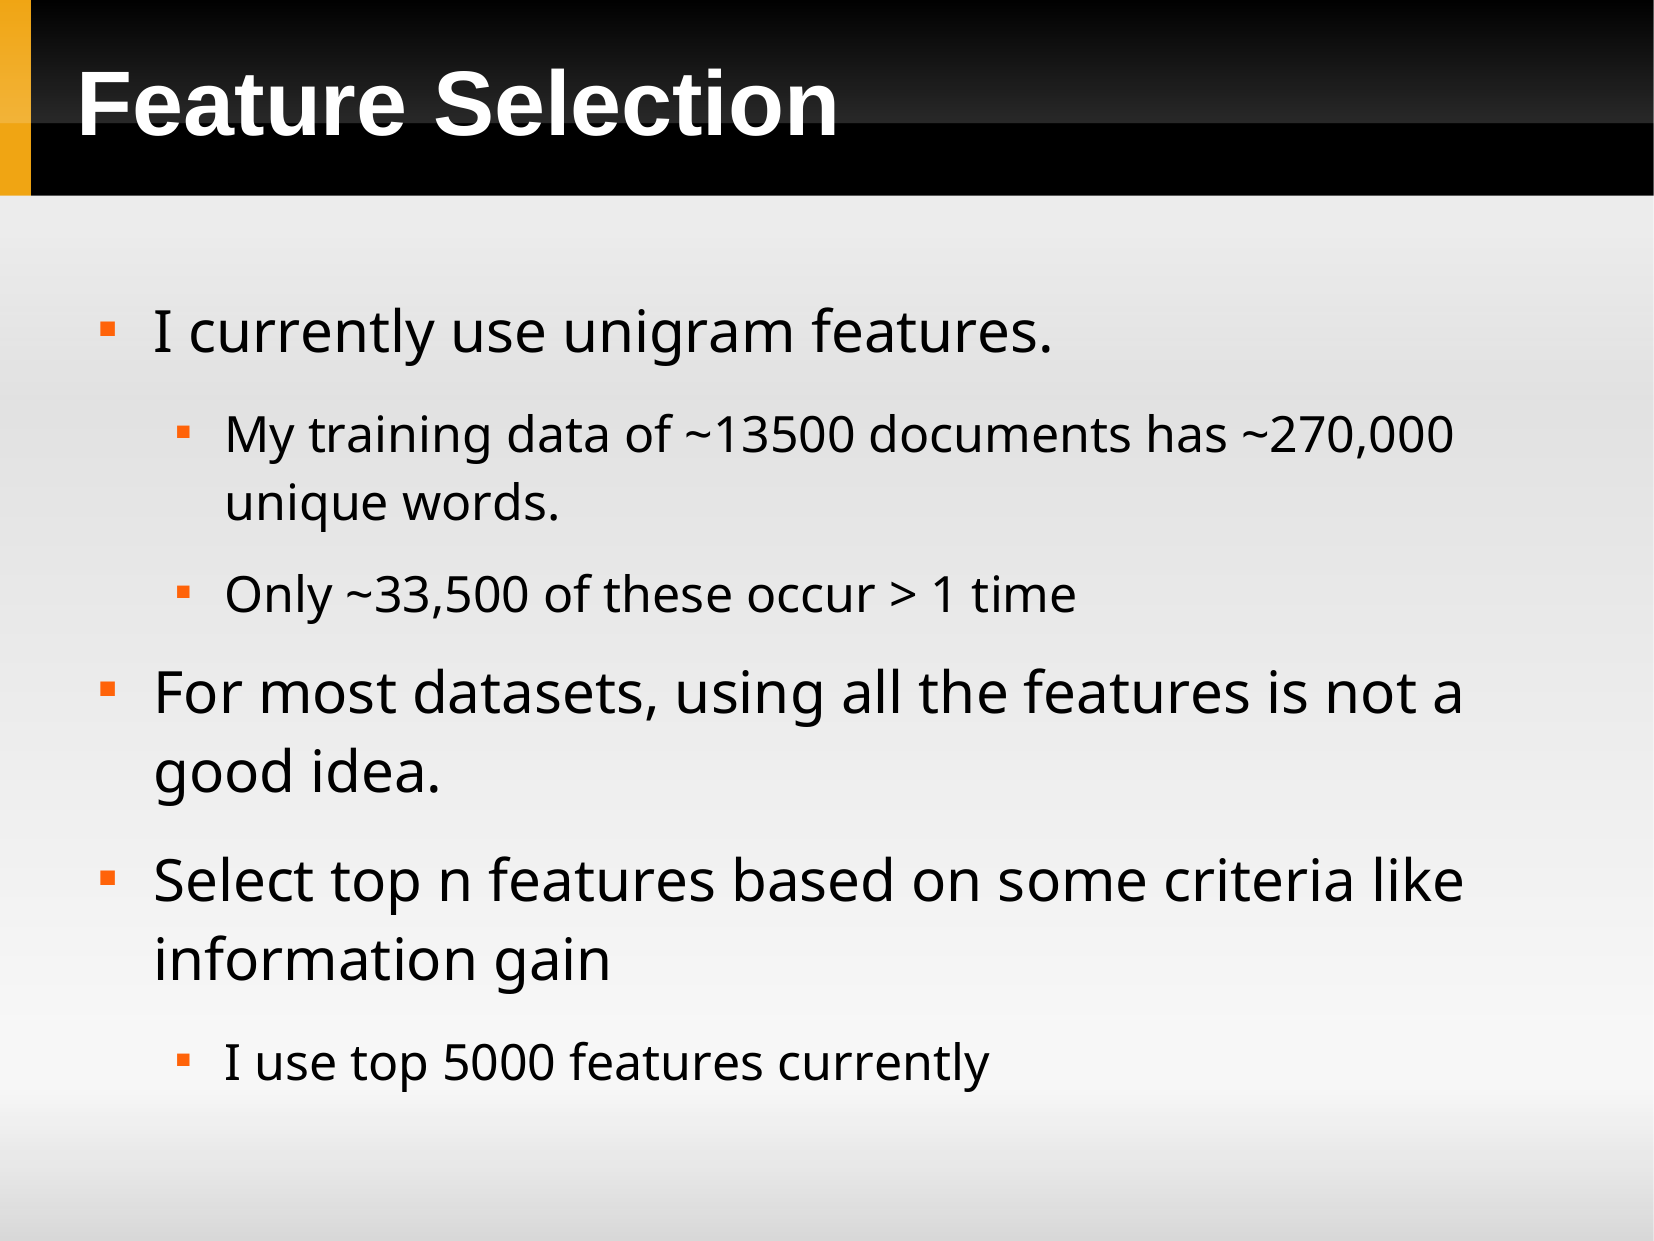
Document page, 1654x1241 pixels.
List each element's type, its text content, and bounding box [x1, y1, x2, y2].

list I currently use unigram features. My training data of ~13500 documents has ~270,000 unique words. Only ~33,500 of these occur > 1 time For most datasets, using all the features is not a good idea. Select top n features based on some criteria like information gain I use top 5000 features currently [82, 290, 1571, 1094]
title Feature Selection [76, 7, 1565, 200]
picture [0, 0, 1654, 1241]
